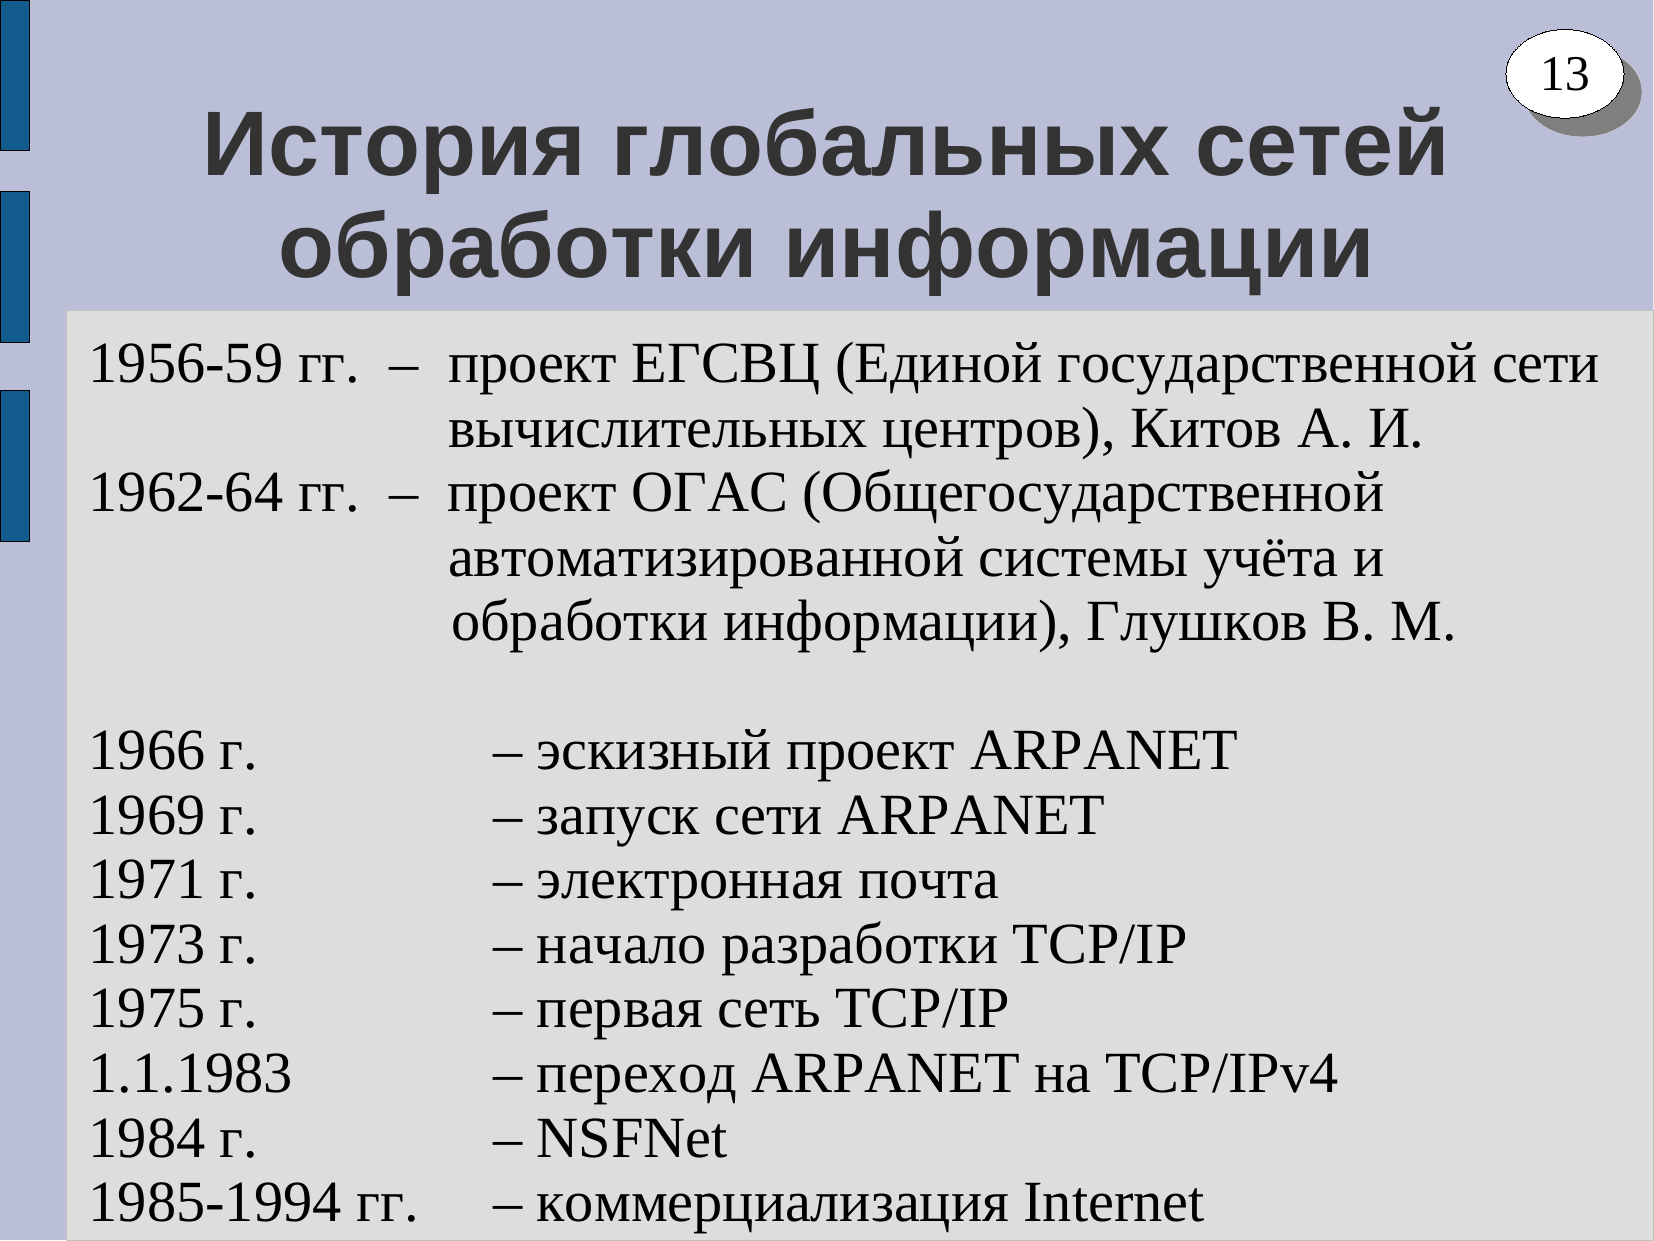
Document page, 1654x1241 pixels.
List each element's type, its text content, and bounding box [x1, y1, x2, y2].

subtitle 1956-59 гг. – проект ЕГСВЦ (Единой государственной сети вычислительных центров), Китов А. И. 1962-64 гг. – проект ОГАС (Общегосударственной автоматизированной системы учёта и обработки информации), Глушков В. М. 1966 г. – эскизный проект ARPANET 1969 г. – запуск сети ARPANET 1971 г. – электронная почта 1973 г. – начало разработки TCP/IP 1975 г. – первая сеть TCP/IP 1.1.1983 – переход ARPANET на TCP/IPv4 1984 г. – NSFNet 1985-1994 гг. – коммерциализация Internet [88, 330, 1654, 1235]
title История глобальных сетей обработки информации [121, 91, 1534, 299]
text_box 13 [1505, 29, 1625, 119]
